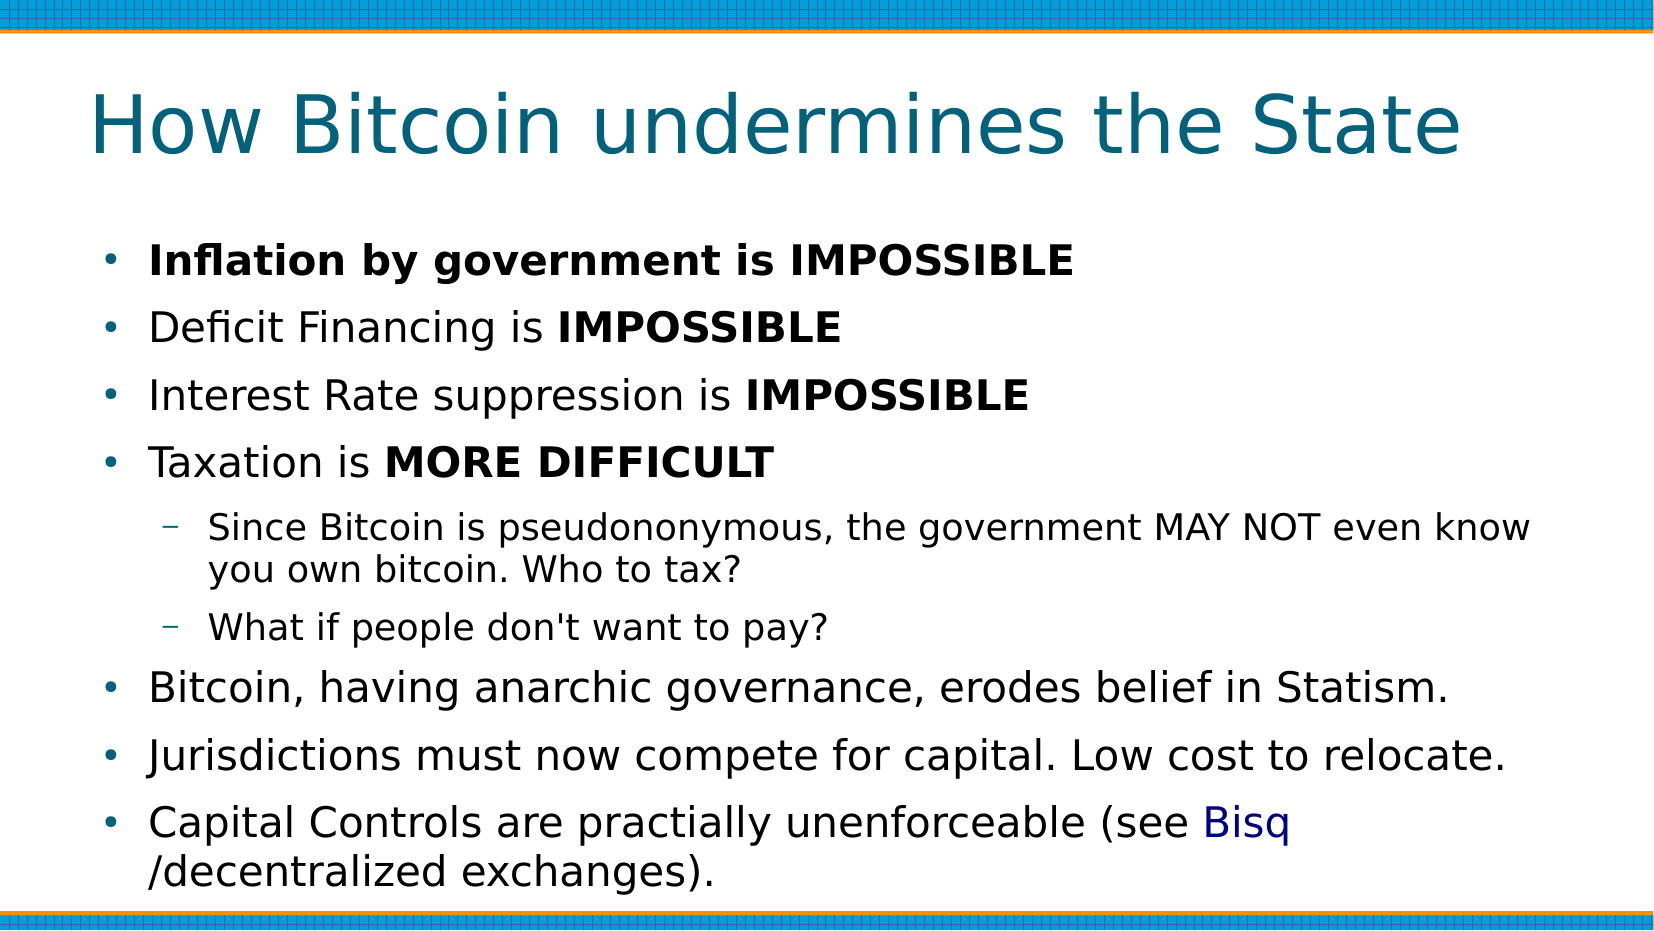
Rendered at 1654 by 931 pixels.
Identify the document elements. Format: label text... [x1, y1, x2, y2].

title How Bitcoin undermines the State [88, 44, 1565, 207]
list Inflation by government is IMPOSSIBLE Deficit Financing is IMPOSSIBLE Interest Rate suppression is IMPOSSIBLE Taxation is MORE DIFFICULT Since Bitcoin is pseudononymous, the government MAY NOT even know you own bitcoin. Who to tax? What if people don't want to pay? Bitcoin, having anarchic governance, erodes belief in Statism. Jurisdictions must now compete for capital. Low cost to relocate. Capital Controls are practially unenforceable (see Bisq/decentralized exchanges). [88, 236, 1565, 901]
